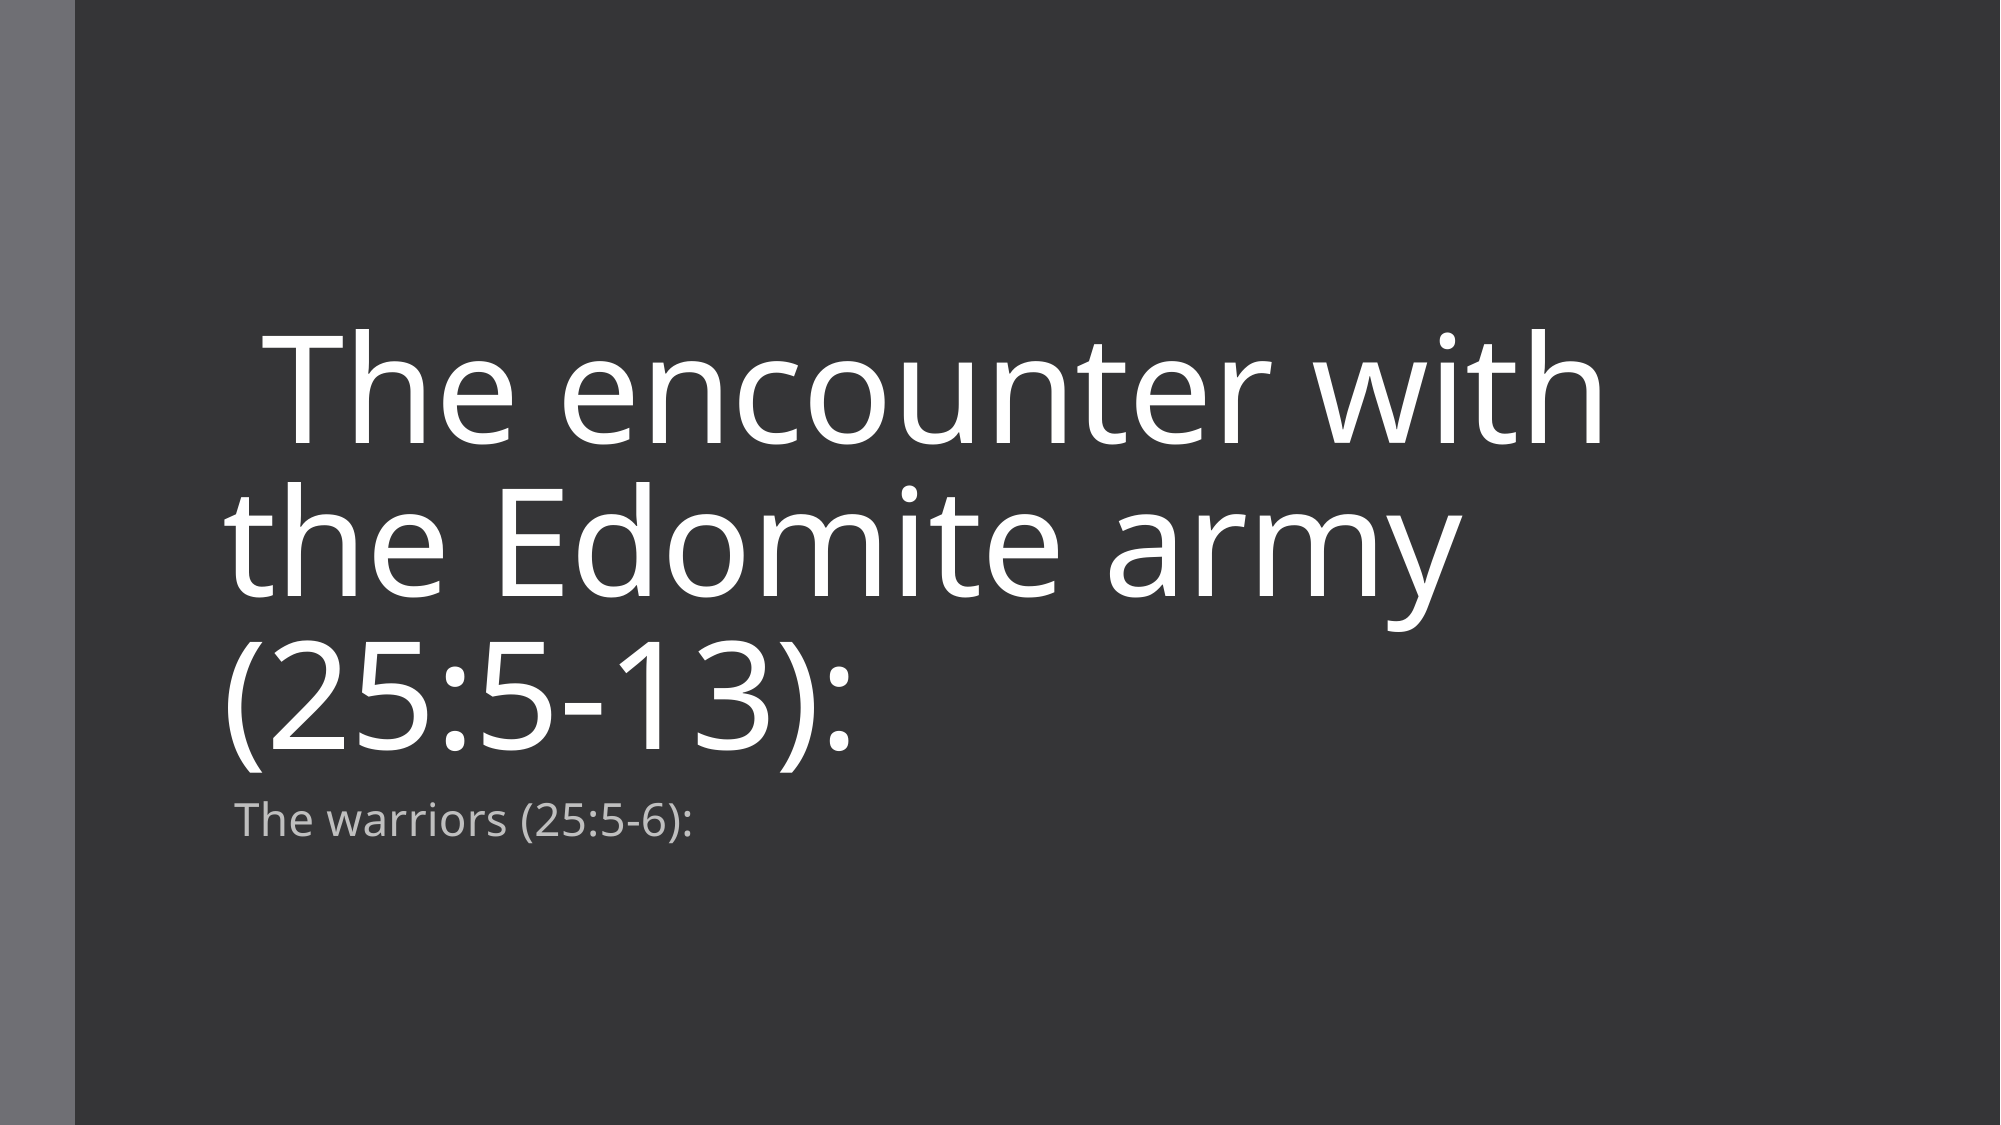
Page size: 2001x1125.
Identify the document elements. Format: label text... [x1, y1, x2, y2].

subtitle The warriors (25:5-6): [206, 787, 1752, 1066]
title The encounter with the Edomite army (25:5-13): [206, 124, 1752, 787]
